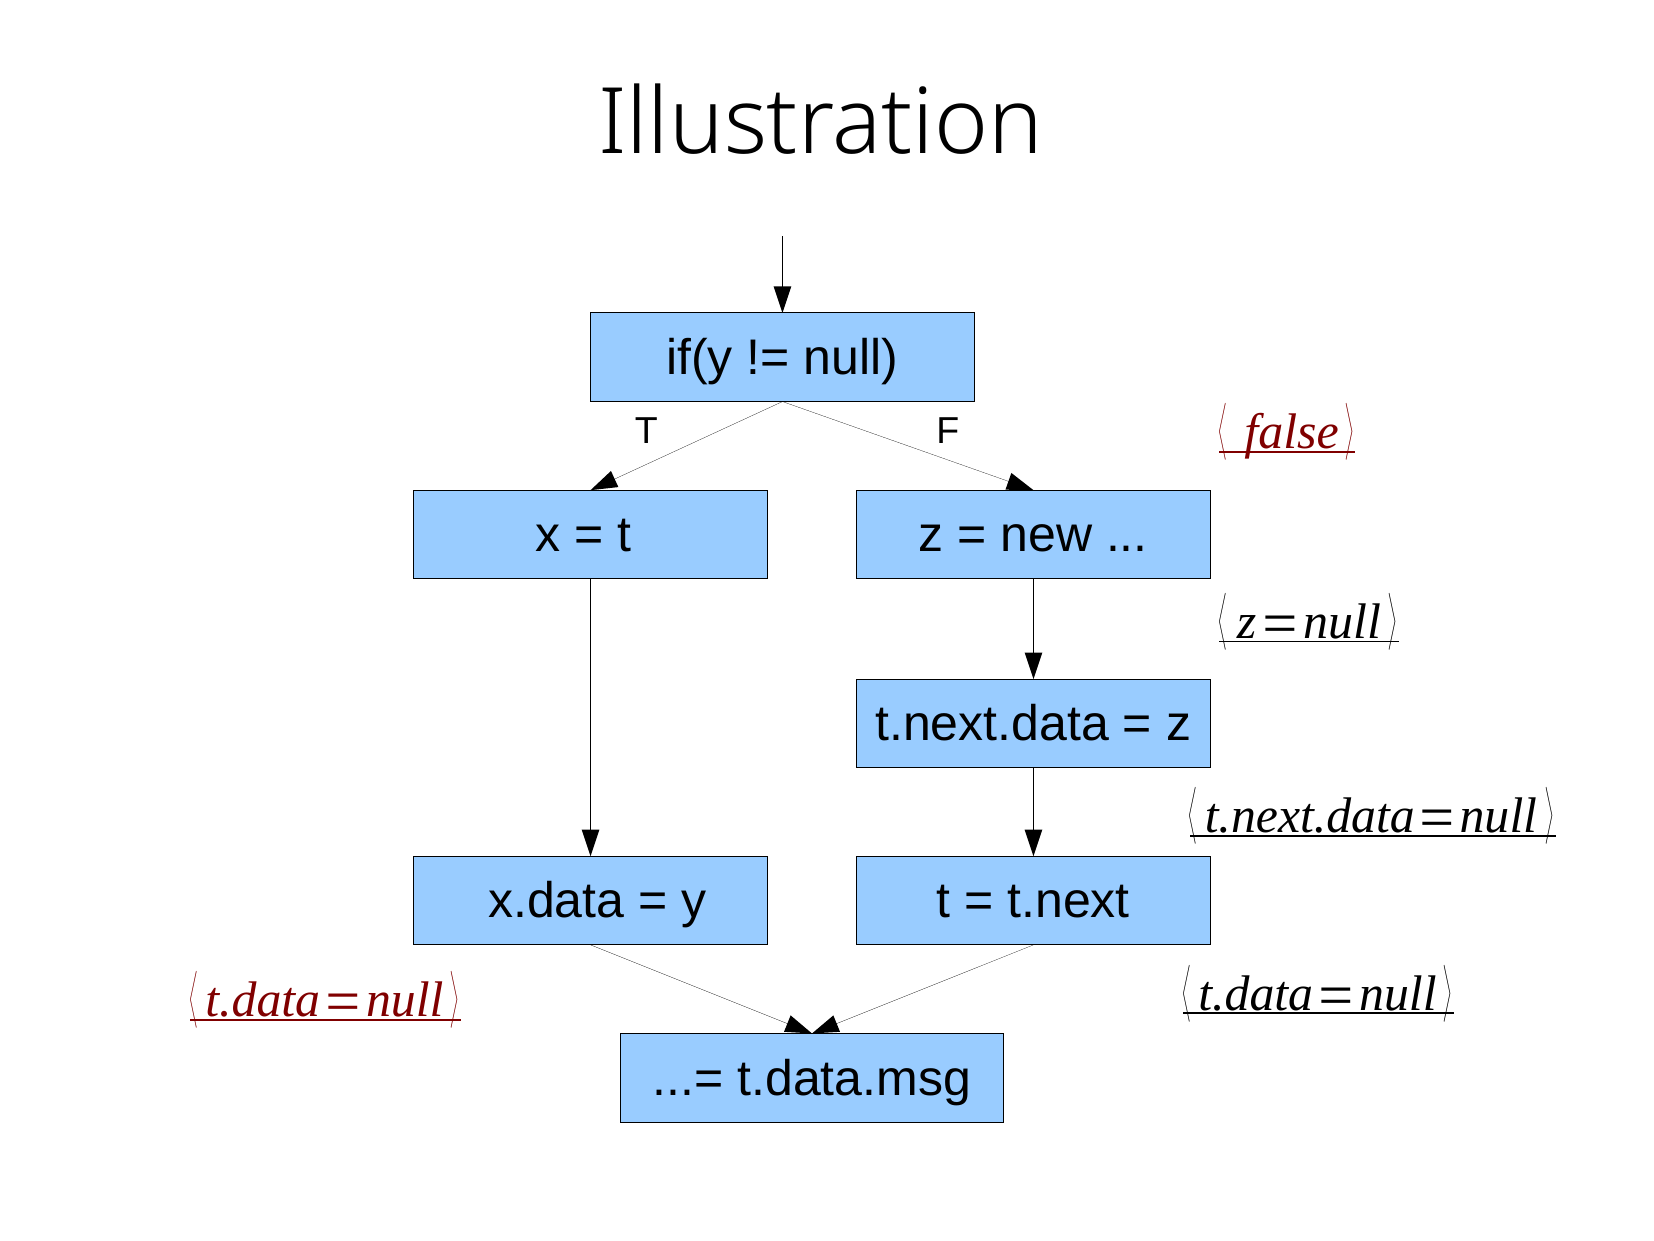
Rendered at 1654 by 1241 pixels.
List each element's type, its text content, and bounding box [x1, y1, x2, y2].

text_box t = t.next [856, 856, 1211, 945]
text_box x = t [413, 490, 768, 579]
text_box T [620, 401, 673, 459]
chart [181, 968, 470, 1031]
text_box if(y != null) [590, 312, 975, 402]
text_box F [921, 401, 975, 459]
title Illustration [76, 58, 1565, 178]
text_box x.data = y [413, 856, 768, 945]
chart [1210, 401, 1364, 463]
chart [1181, 785, 1564, 847]
text_box t.next.data = z [856, 679, 1211, 768]
chart [1210, 590, 1408, 653]
text_box z = new ... [856, 490, 1211, 579]
text_box ...= t.data.msg [620, 1033, 1004, 1123]
chart [1174, 962, 1463, 1024]
